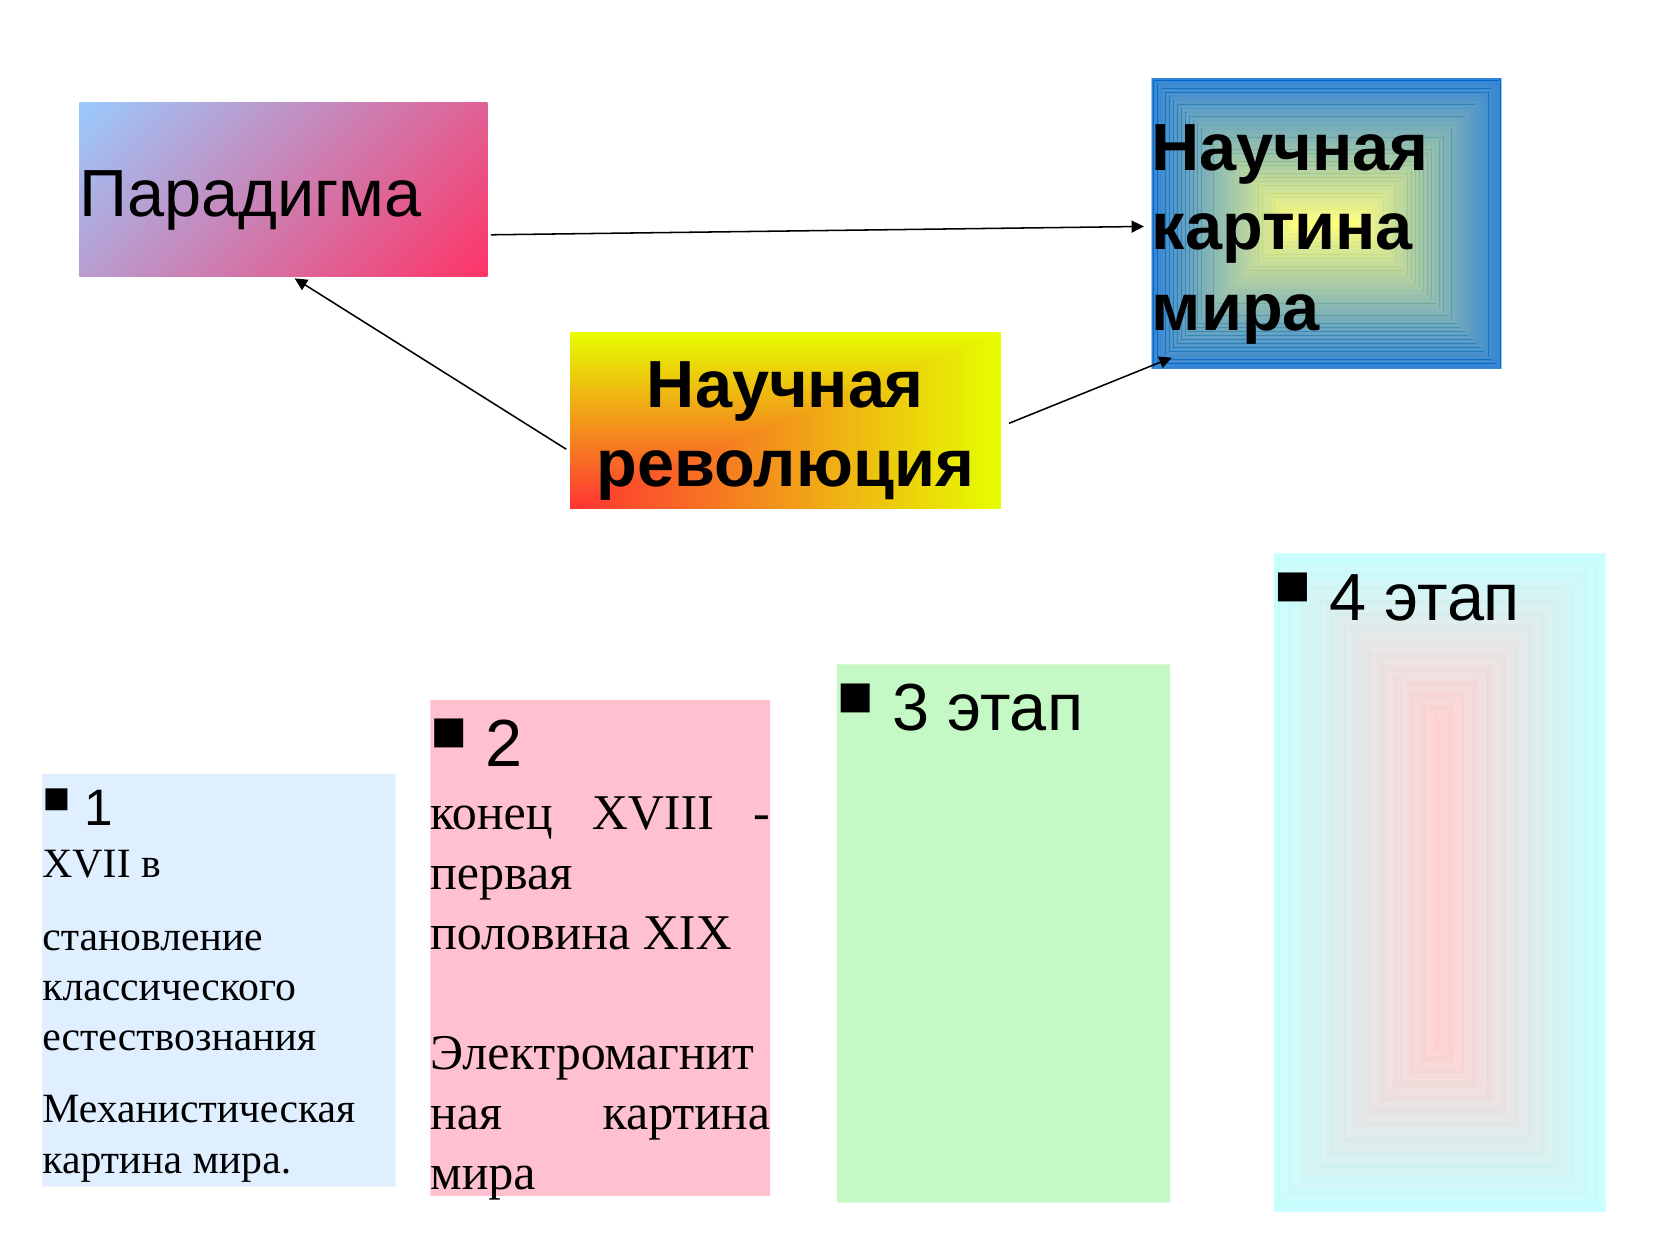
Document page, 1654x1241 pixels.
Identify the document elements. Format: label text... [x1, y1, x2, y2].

text_box 2 конец XVIII - первая половина XIX Электромагнитная картина мира [430, 699, 771, 1196]
list 4 этап [1273, 553, 1606, 1212]
text_box Парадигма [79, 102, 488, 277]
title Научная революция [570, 332, 1001, 509]
text_box 3 этап [836, 664, 1171, 1203]
text_box Научная картина мира [1151, 78, 1502, 369]
list 1 XVII в становление классического естествознания Механистическая картина мира. [42, 773, 396, 1187]
